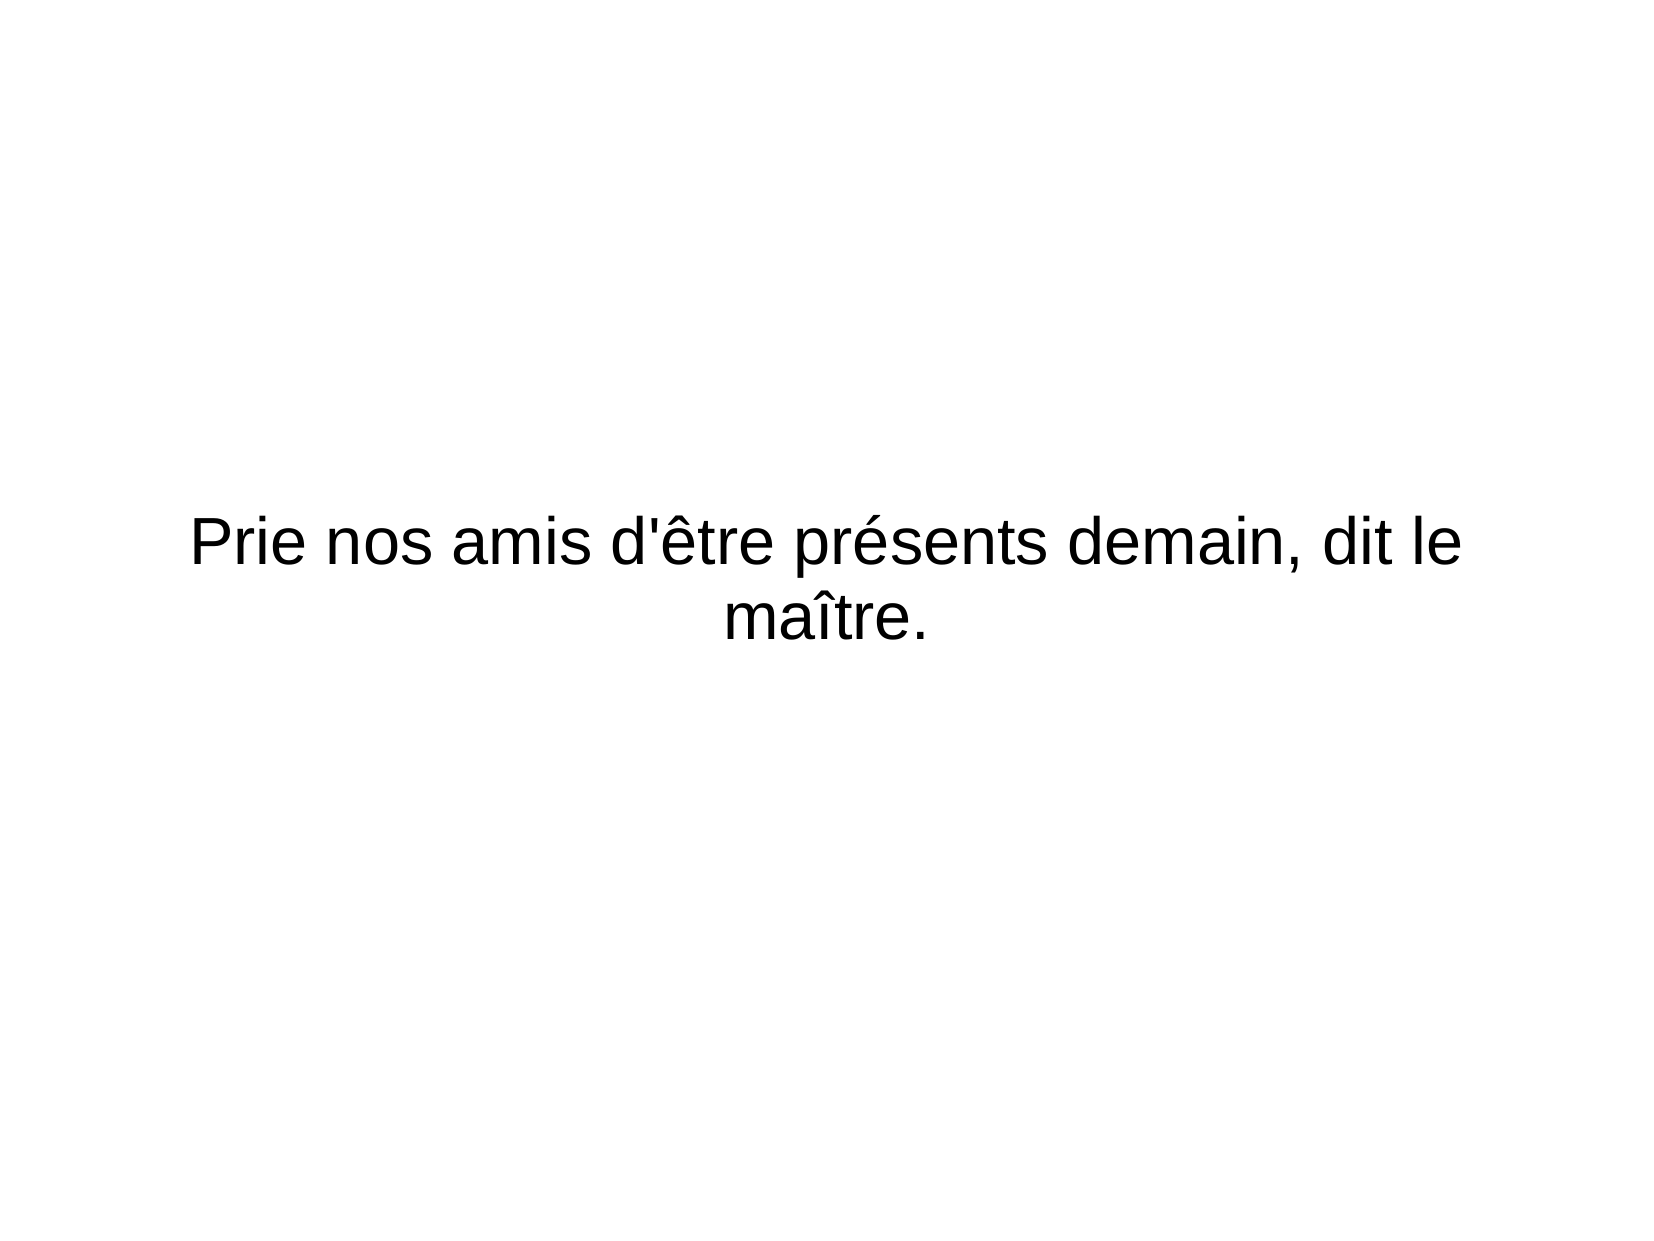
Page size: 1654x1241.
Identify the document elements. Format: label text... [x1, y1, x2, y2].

subtitle Prie nos amis d'être présents demain, dit le maître. [82, 56, 1571, 1102]
